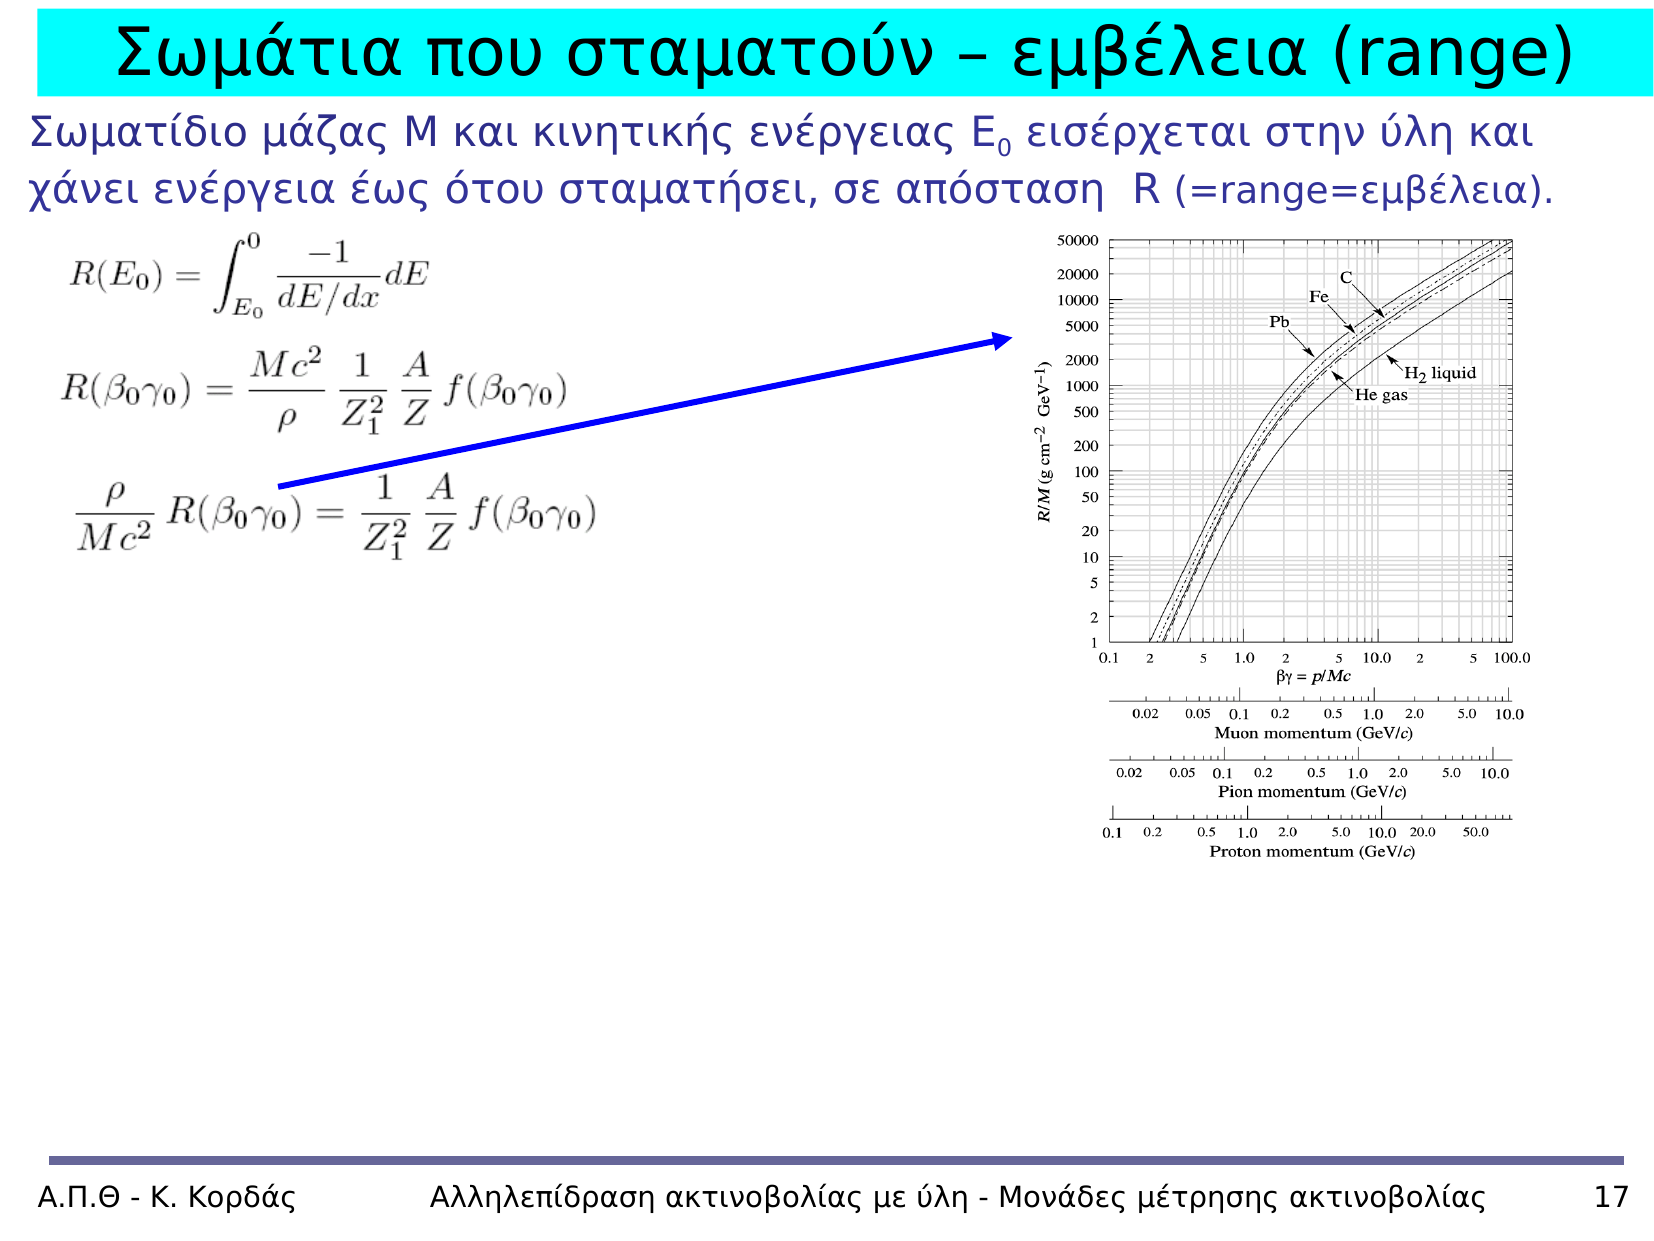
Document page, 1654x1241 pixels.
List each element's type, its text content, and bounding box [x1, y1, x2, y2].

picture [1022, 220, 1538, 874]
text_box Σωματίδιο μάζας M και κινητικής ενέργειας E0 εισέρχεται στην ύλη και χάνει ενέργεια έως ότου σταματήσει, σε απόσταση R (=range=εμβέλεια). [13, 97, 1654, 220]
title Σωμάτια που σταματούν – εμβέλεια (range) [37, 8, 1654, 97]
picture [37, 220, 613, 584]
